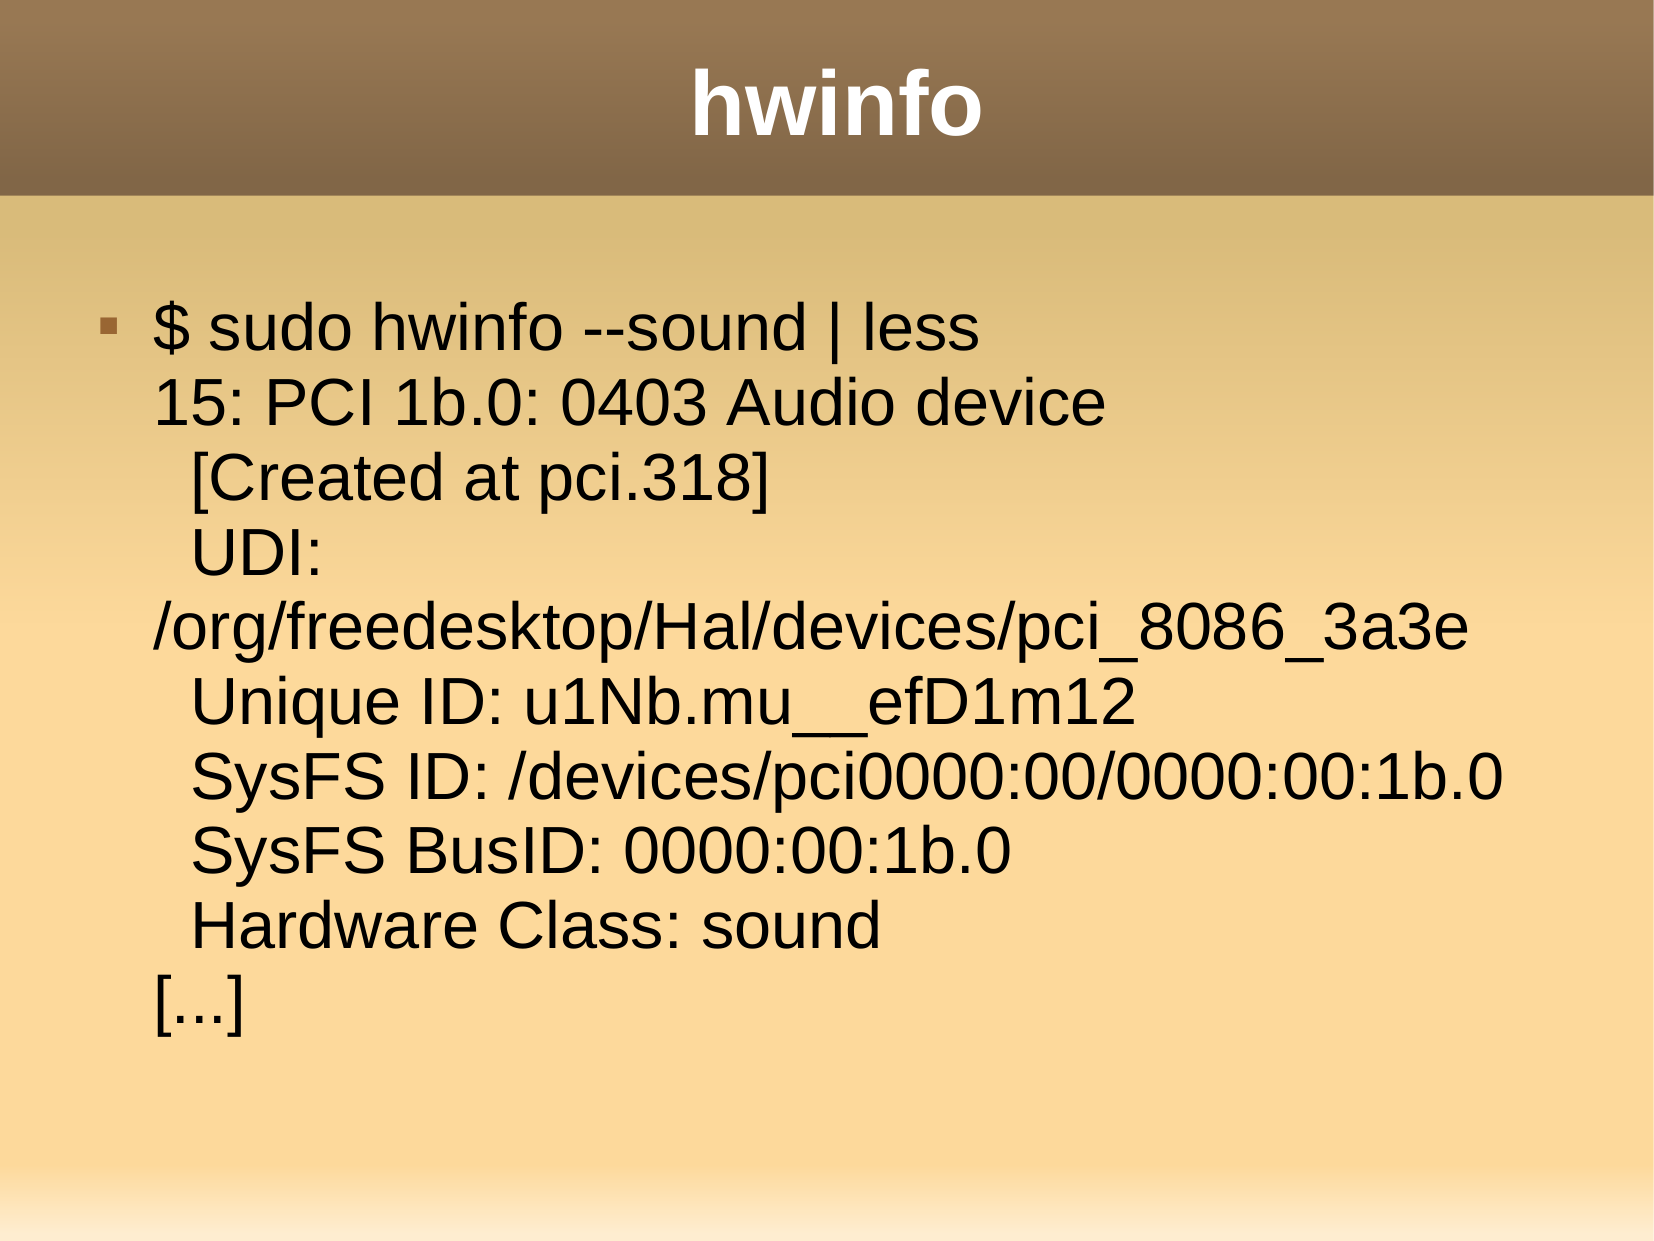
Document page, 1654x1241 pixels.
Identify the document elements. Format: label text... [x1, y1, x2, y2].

list $ sudo hwinfo --sound | less 15: PCI 1b.0: 0403 Audio device [Created at pci.318] UDI: /org/freedesktop/Hal/devices/pci_8086_3a3e Unique ID: u1Nb.mu__efD1m12 SysFS ID: /devices/pci0000:00/0000:00:1b.0 SysFS BusID: 0000:00:1b.0 Hardware Class: sound [...] [82, 290, 1571, 1094]
title hwinfo [76, 0, 1565, 208]
picture [0, 0, 1654, 1241]
